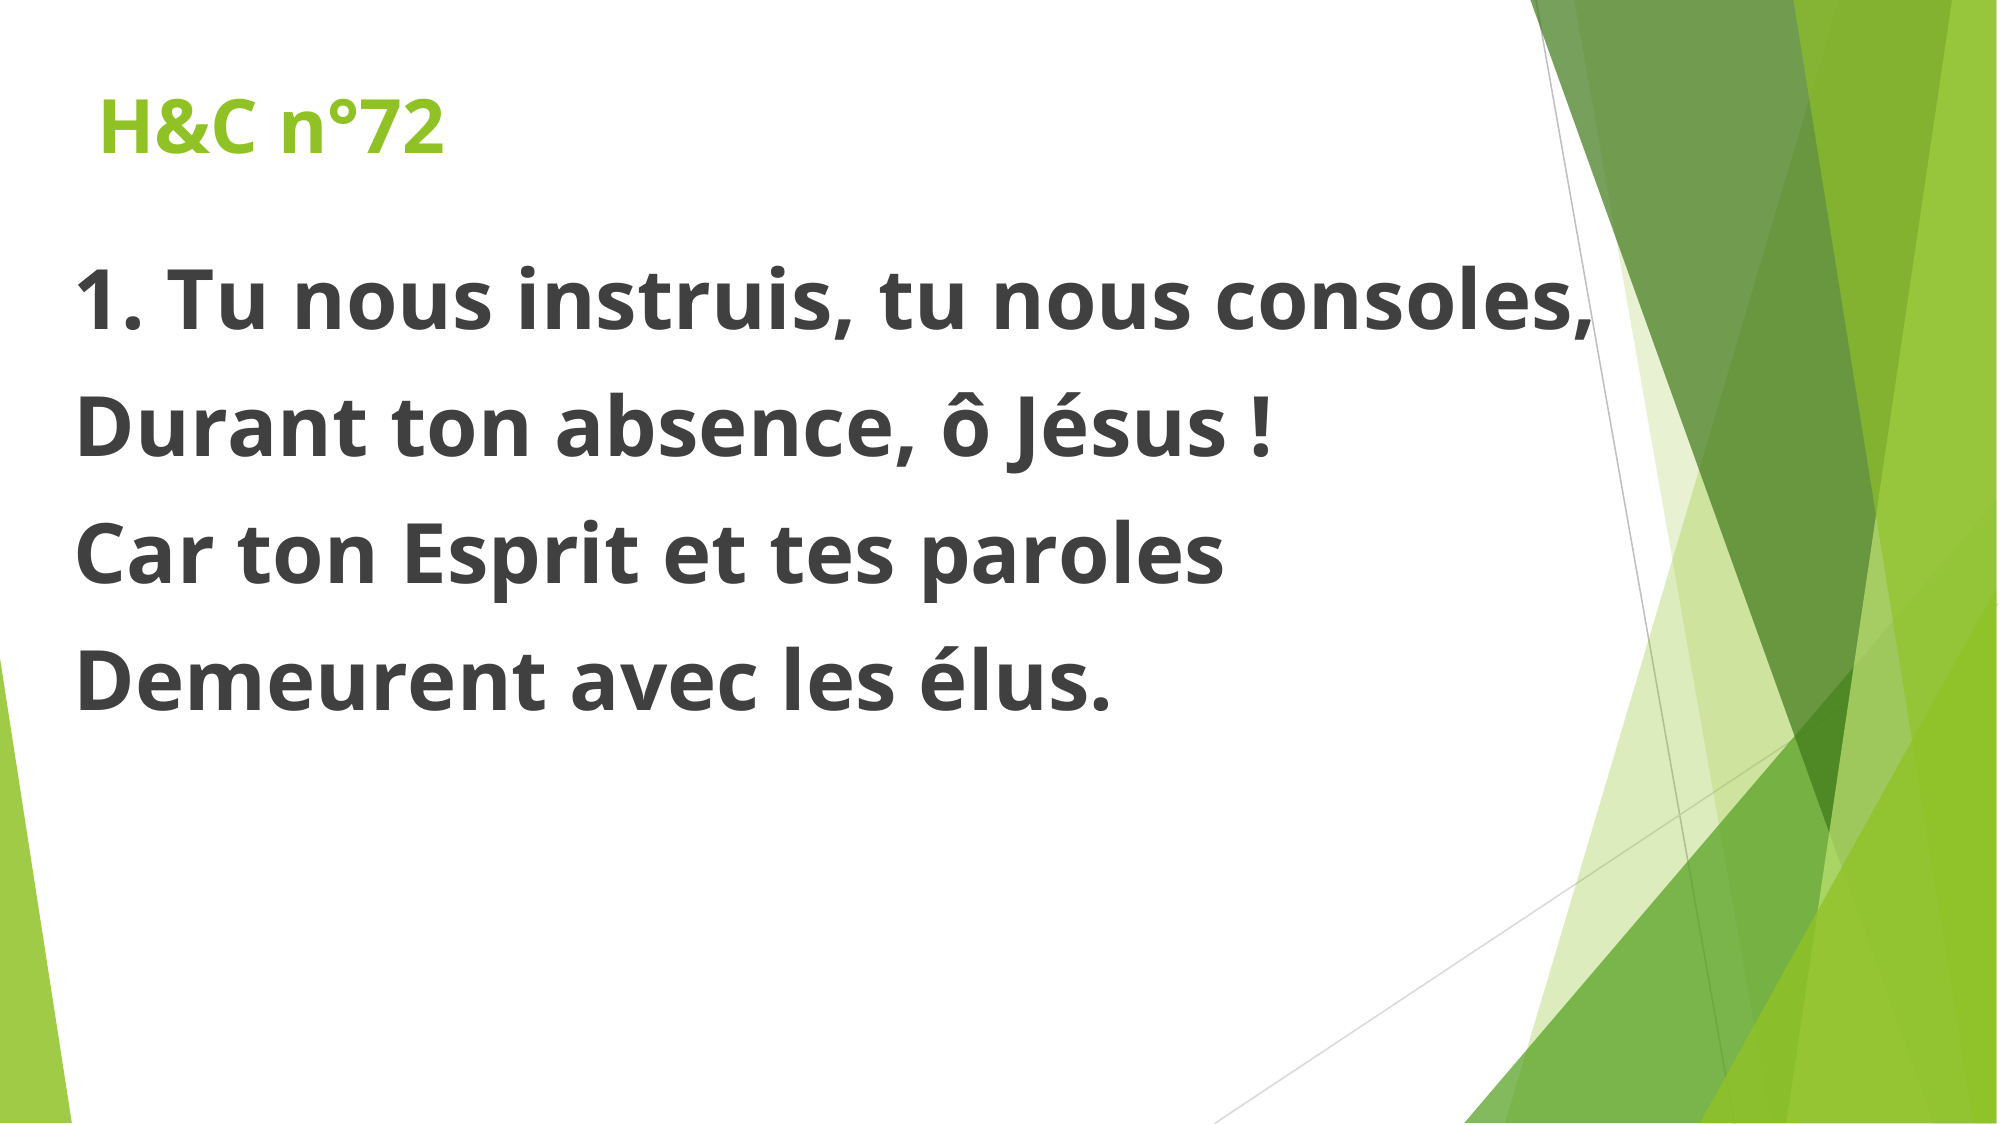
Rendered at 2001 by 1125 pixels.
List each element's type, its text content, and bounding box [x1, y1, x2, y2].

text_box 1. Tu nous instruis, tu nous consoles, Durant ton absence, ô Jésus ! Car ton Esprit et tes paroles Demeurent avec les élus. [59, 224, 2001, 1037]
text_box H&C n°72 [82, 70, 1522, 178]
